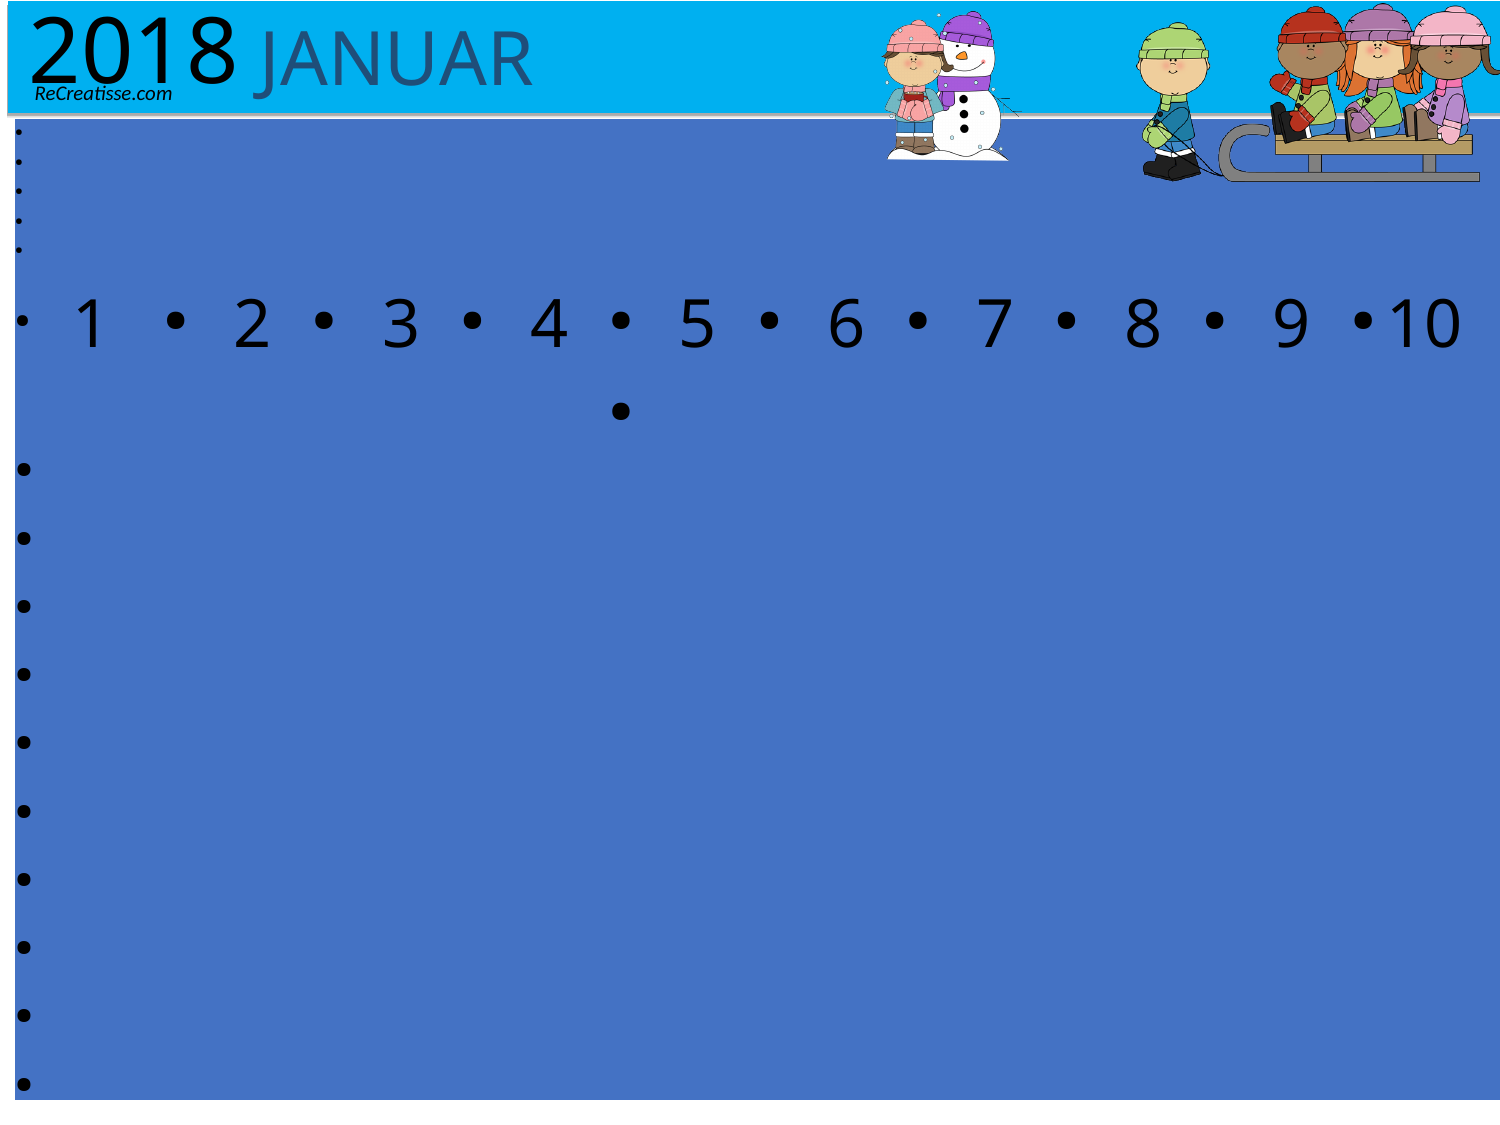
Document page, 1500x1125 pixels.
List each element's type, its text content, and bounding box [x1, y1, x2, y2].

table_cell 3 [312, 277, 461, 437]
table_cell [758, 437, 906, 1100]
table_cell 2 [164, 277, 312, 437]
table_cell 7 [906, 277, 1054, 437]
table_cell [1351, 437, 1500, 1100]
table_cell 5 [609, 277, 758, 437]
picture [1136, 4, 1500, 182]
table_cell 4 [461, 277, 609, 437]
table_cell 1 [15, 277, 164, 437]
text_box JANUAR [244, 3, 725, 110]
table_cell [312, 437, 461, 1100]
table_cell [15, 437, 164, 1100]
table_header [609, 119, 758, 277]
table_cell [1203, 437, 1351, 1100]
table_cell 9 [1203, 277, 1351, 437]
table_cell 8 [1054, 277, 1203, 437]
table_cell 10 [1351, 277, 1500, 437]
table_header [1054, 119, 1203, 277]
table_cell [609, 437, 758, 1100]
picture [881, 12, 1022, 161]
table_cell [1054, 437, 1203, 1100]
table_cell 6 [758, 277, 906, 437]
text_box [8, 1, 1500, 113]
text_box 2018 [14, 0, 254, 110]
table_header [312, 119, 461, 277]
table_header [906, 119, 1054, 277]
table_header [1351, 182, 1500, 277]
table_cell [461, 437, 609, 1100]
table_header [758, 119, 906, 277]
table_header [164, 119, 312, 277]
table_header [461, 119, 609, 277]
table_cell [164, 437, 312, 1100]
table_header [15, 119, 164, 277]
table_header [1203, 182, 1351, 277]
table_cell [906, 437, 1054, 1100]
